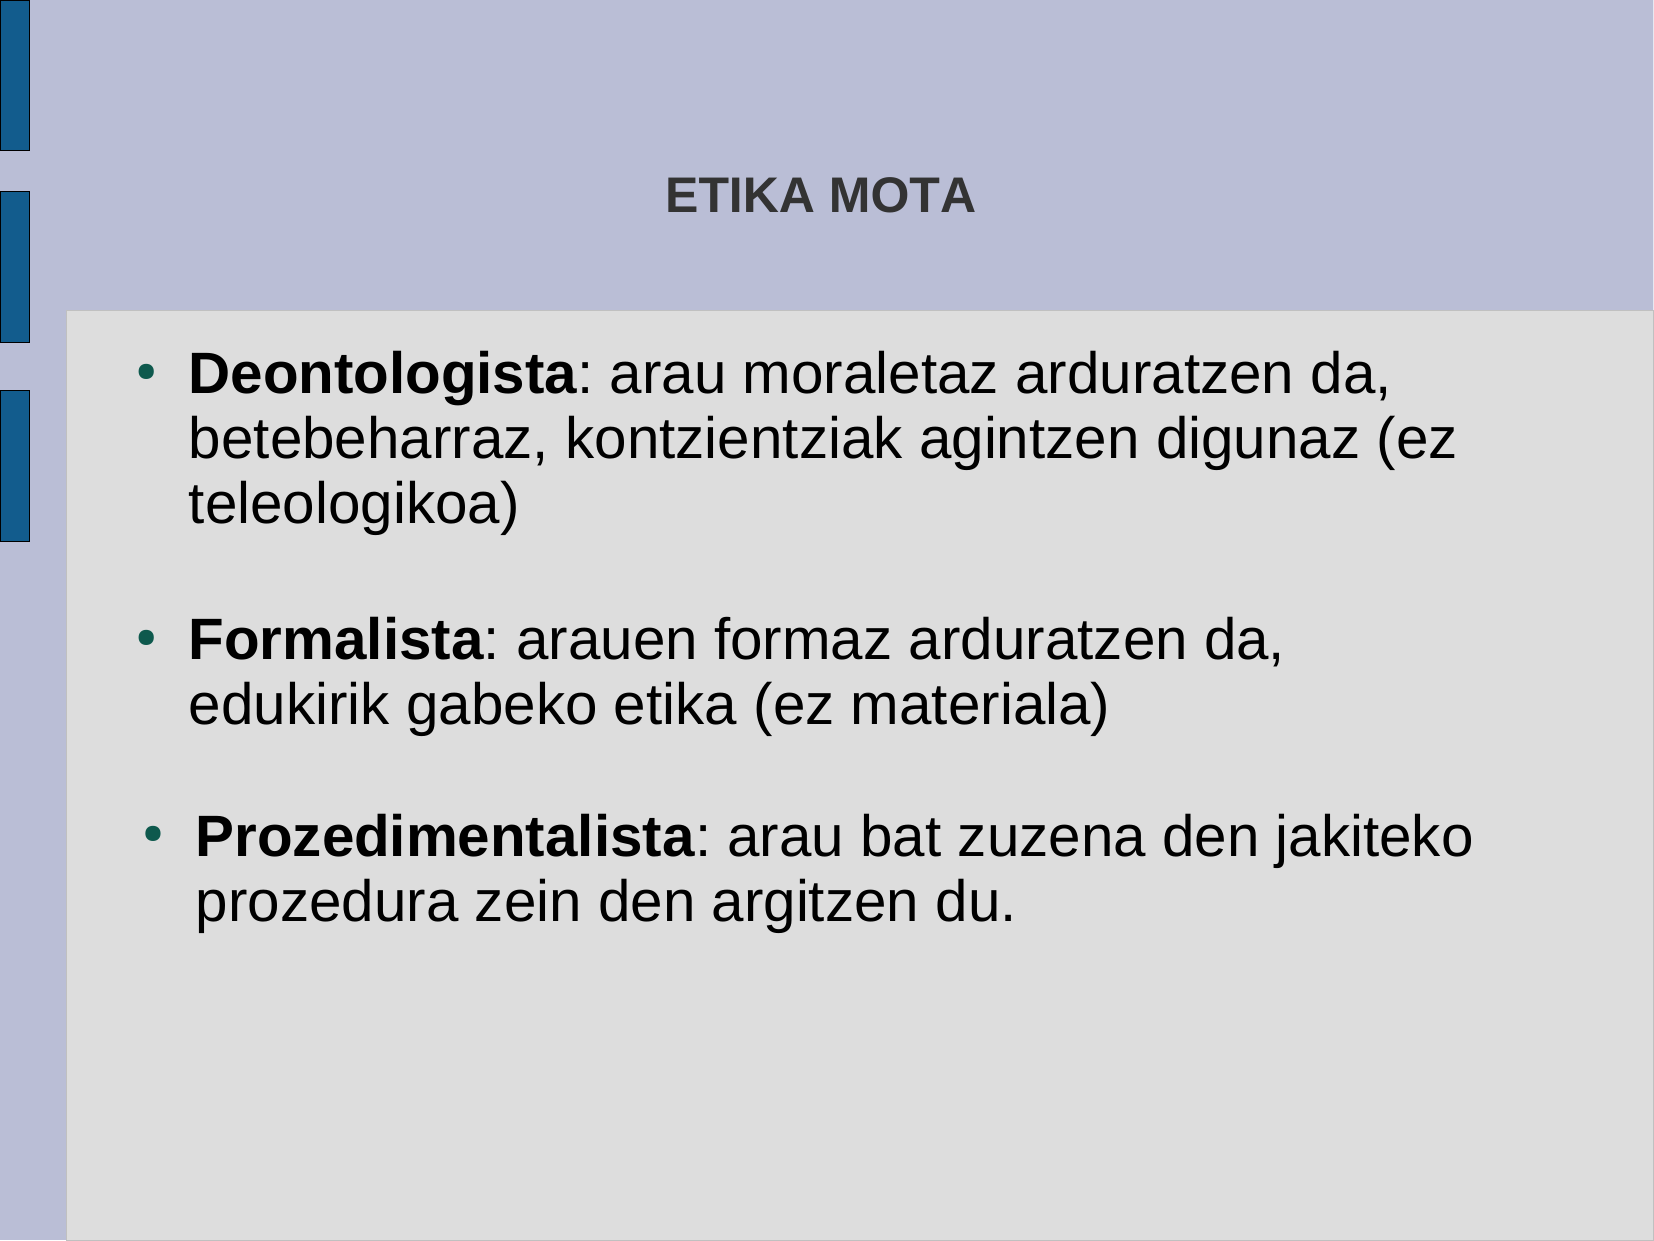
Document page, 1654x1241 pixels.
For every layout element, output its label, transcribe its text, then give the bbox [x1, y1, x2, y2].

list Prozedimentalista: arau bat zuzena den jakiteko prozedura zein den argitzen du. [124, 738, 1506, 937]
title ETIKA MOTA [121, 91, 1534, 299]
list Formalista: arauen formaz arduratzen da, edukirik gabeko etika (ez materiala) [118, 542, 1500, 739]
list Deontologista: arau moraletaz arduratzen da, betebeharraz, kontzientziak agintzen digunaz (ez teleologikoa) [118, 340, 1500, 537]
